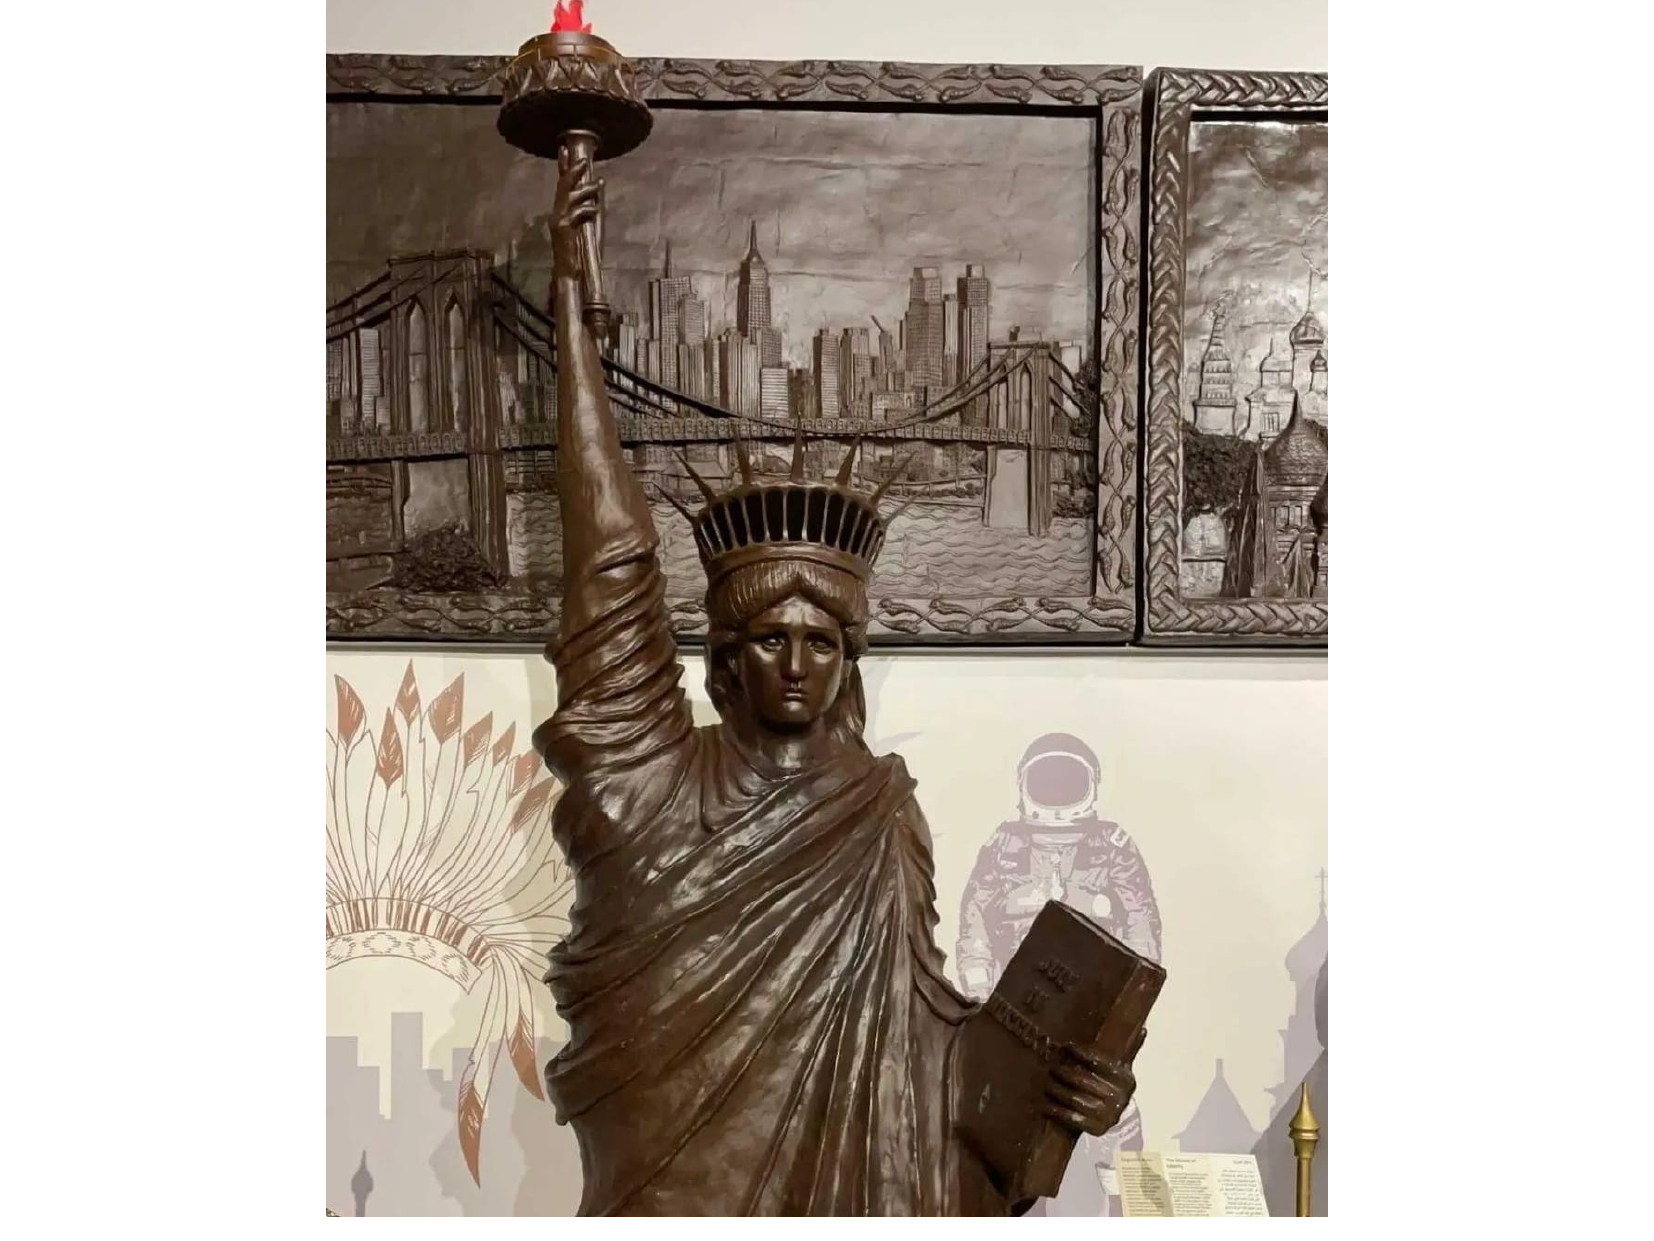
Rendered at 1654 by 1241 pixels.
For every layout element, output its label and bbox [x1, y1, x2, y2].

picture [326, 0, 1328, 1217]
